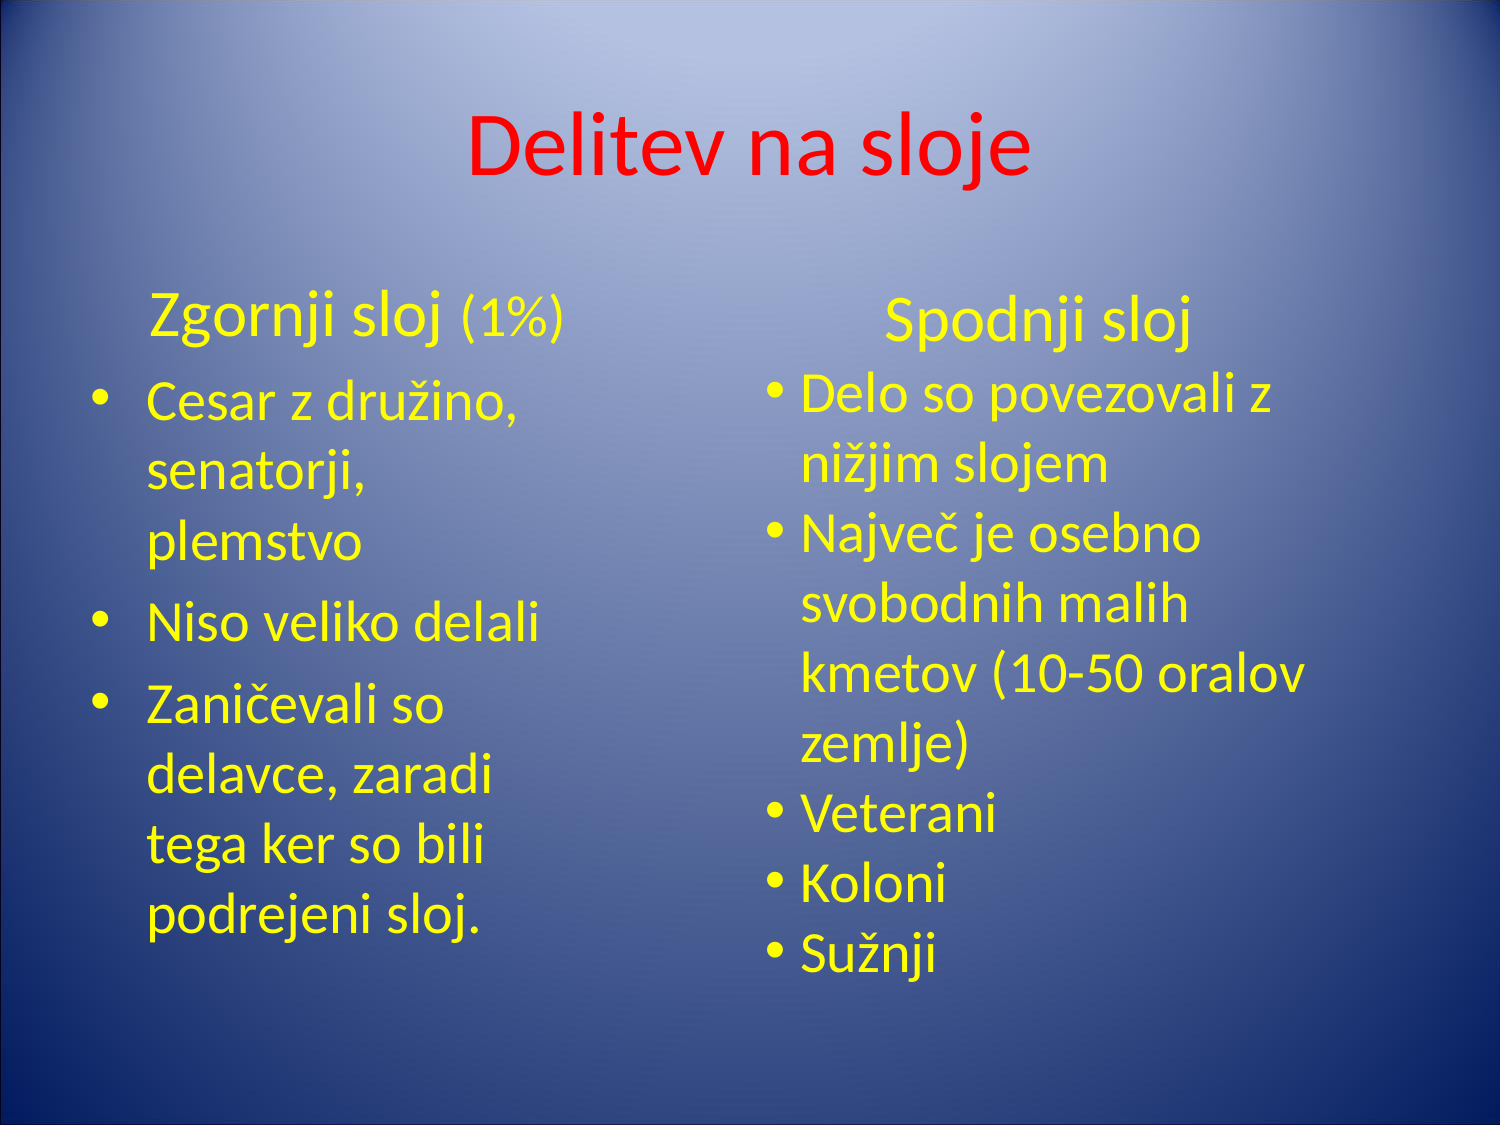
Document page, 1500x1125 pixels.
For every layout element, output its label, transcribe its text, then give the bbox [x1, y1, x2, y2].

title Delitev na sloje [75, 45, 1425, 233]
picture [0, 0, 1500, 1125]
text_box Spodnji sloj Delo so povezovali z nižjim slojem Največ je osebno svobodnih malih kmetov (10-50 oralov zemlje) Veterani Koloni Sužnji [750, 267, 1329, 1125]
list Zgornji sloj (1%) Cesar z družino, senatorji, plemstvo Niso veliko delali Zaničevali so delavce, zaradi tega ker so bili podrejeni sloj. [75, 262, 585, 1005]
